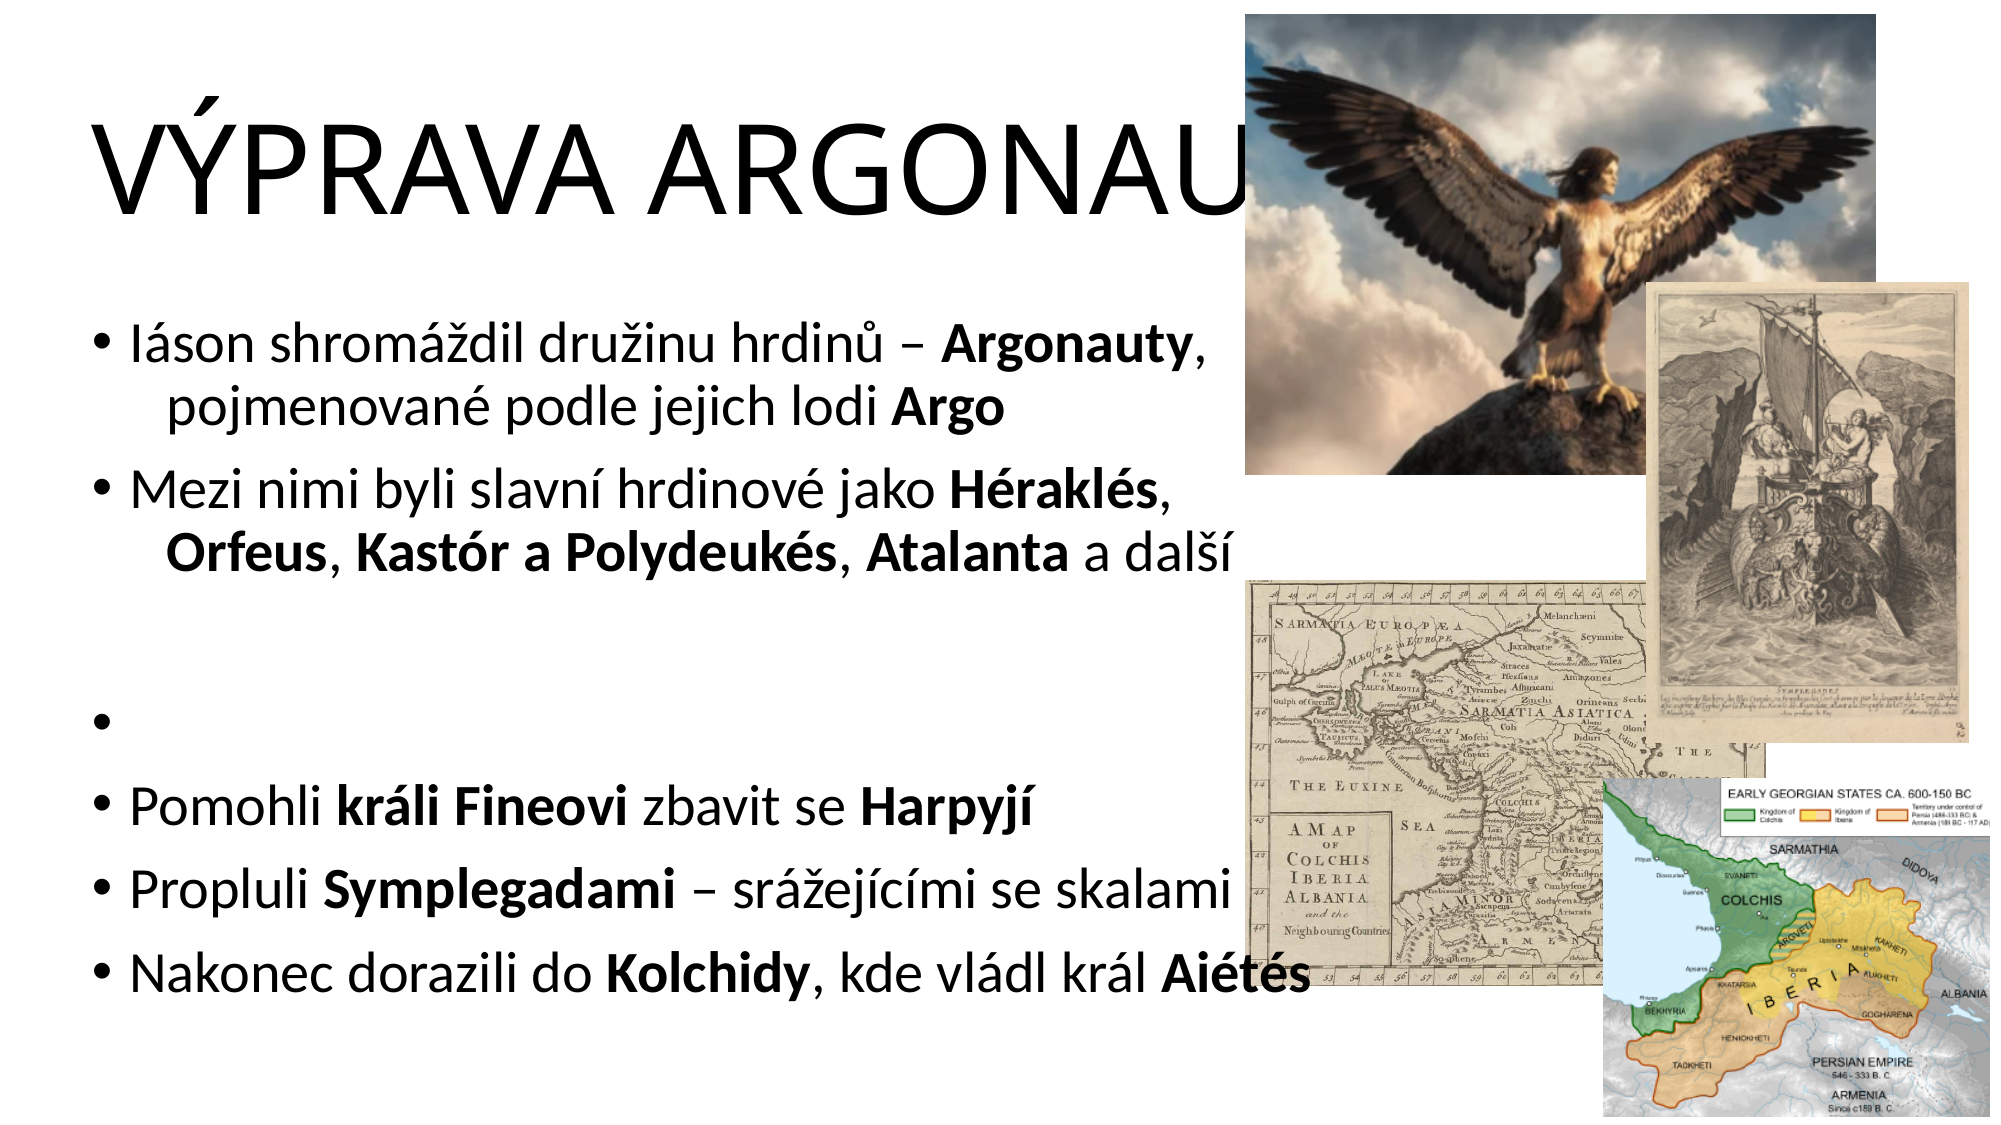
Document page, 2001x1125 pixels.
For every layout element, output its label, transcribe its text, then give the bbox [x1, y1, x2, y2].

picture [1245, 14, 1969, 743]
title VÝPRAVA ARGONAUTŮ [76, 65, 1245, 283]
picture [1603, 778, 1990, 1117]
list Iáson shromáždil družinu hrdinů – Argonauty, pojmenované podle jejich lodi Argo Mezi nimi byli slavní hrdinové jako Héraklés, Orfeus, Kastór a Polydeukés, Atalanta a další Pomohli králi Fineovi zbavit se Harpyjí Propluli Symplegadami – srážejícími se skalami Nakonec dorazili do Kolchidy, kde vládl král Aiétés [76, 304, 1802, 1019]
